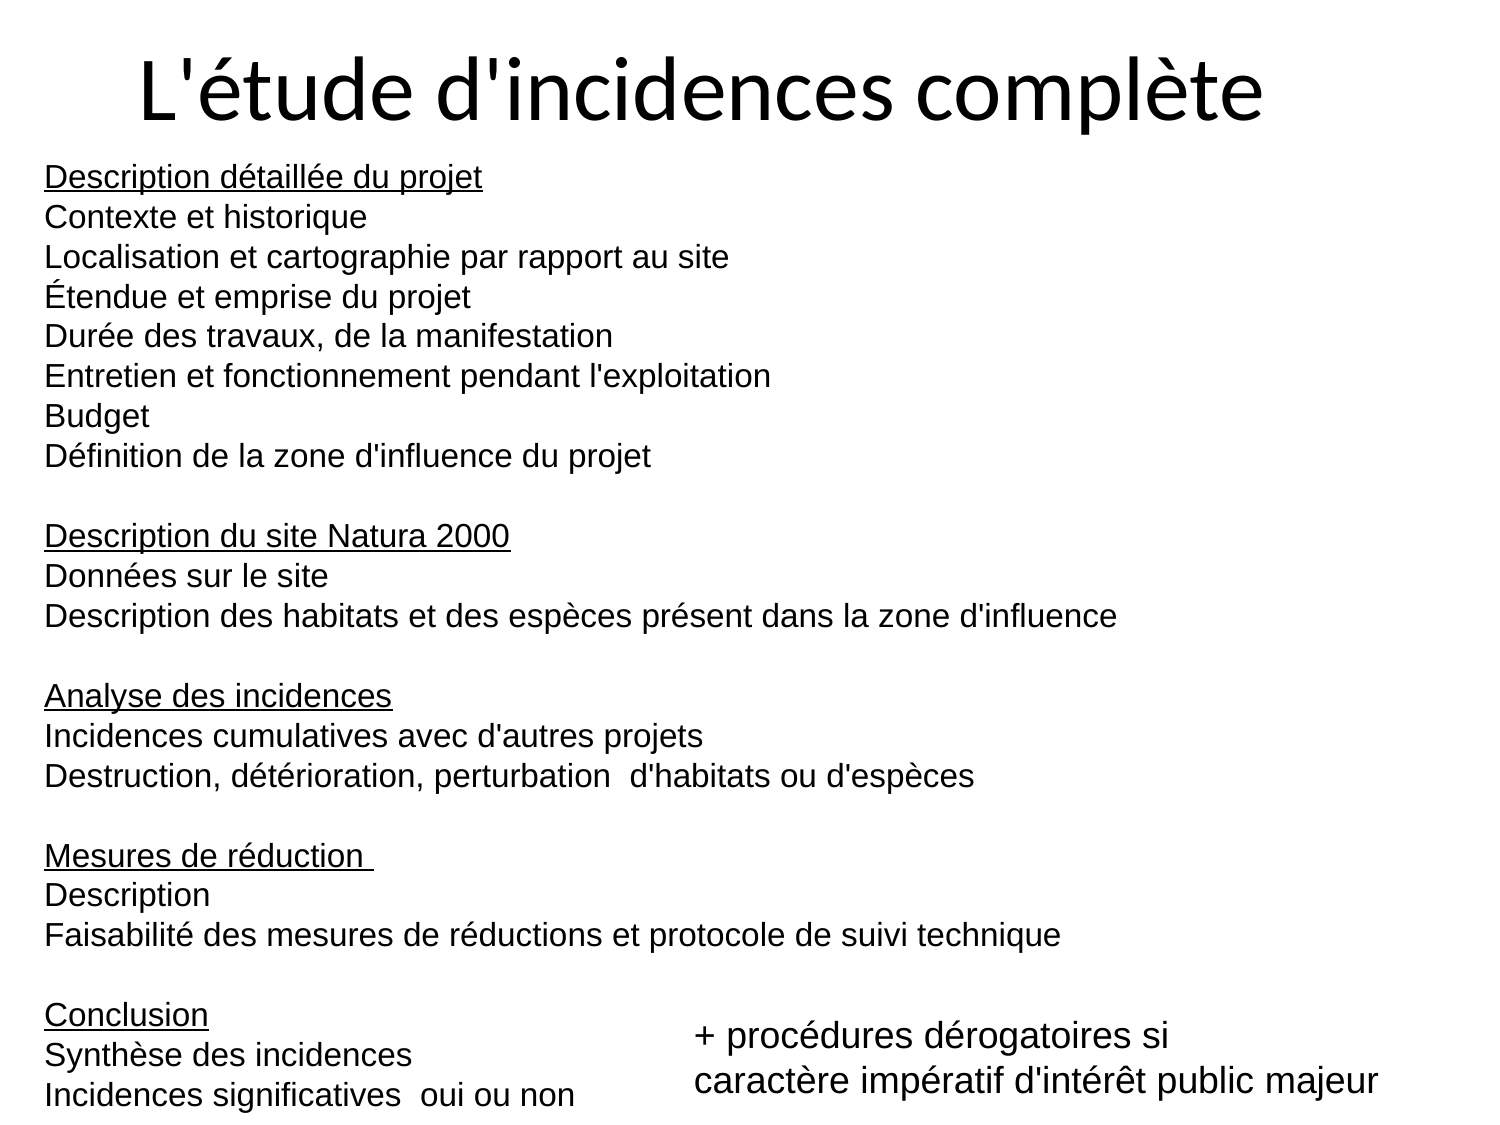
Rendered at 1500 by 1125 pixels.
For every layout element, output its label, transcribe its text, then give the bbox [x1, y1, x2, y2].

text_box + procédures dérogatoires si caractère impératif d'intérêt public majeur [679, 1003, 1395, 1109]
text_box L'étude d'incidences complète [0, 21, 1471, 257]
text_box Description détaillée du projet Contexte et historique Localisation et cartographie par rapport au site Étendue et emprise du projet Durée des travaux, de la manifestation Entretien et fonctionnement pendant l'exploitation Budget Définition de la zone d'influence du projet Description du site Natura 2000 Données sur le site Description des habitats et des espèces présent dans la zone d'influence Analyse des incidences Incidences cumulatives avec d'autres projets Destruction, détérioration, perturbation d'habitats ou d'espèces Mesures de réduction Description Faisabilité des mesures de réductions et protocole de suivi technique Conclusion Synthèse des incidences Incidences significatives oui ou non [29, 257, 1211, 1125]
